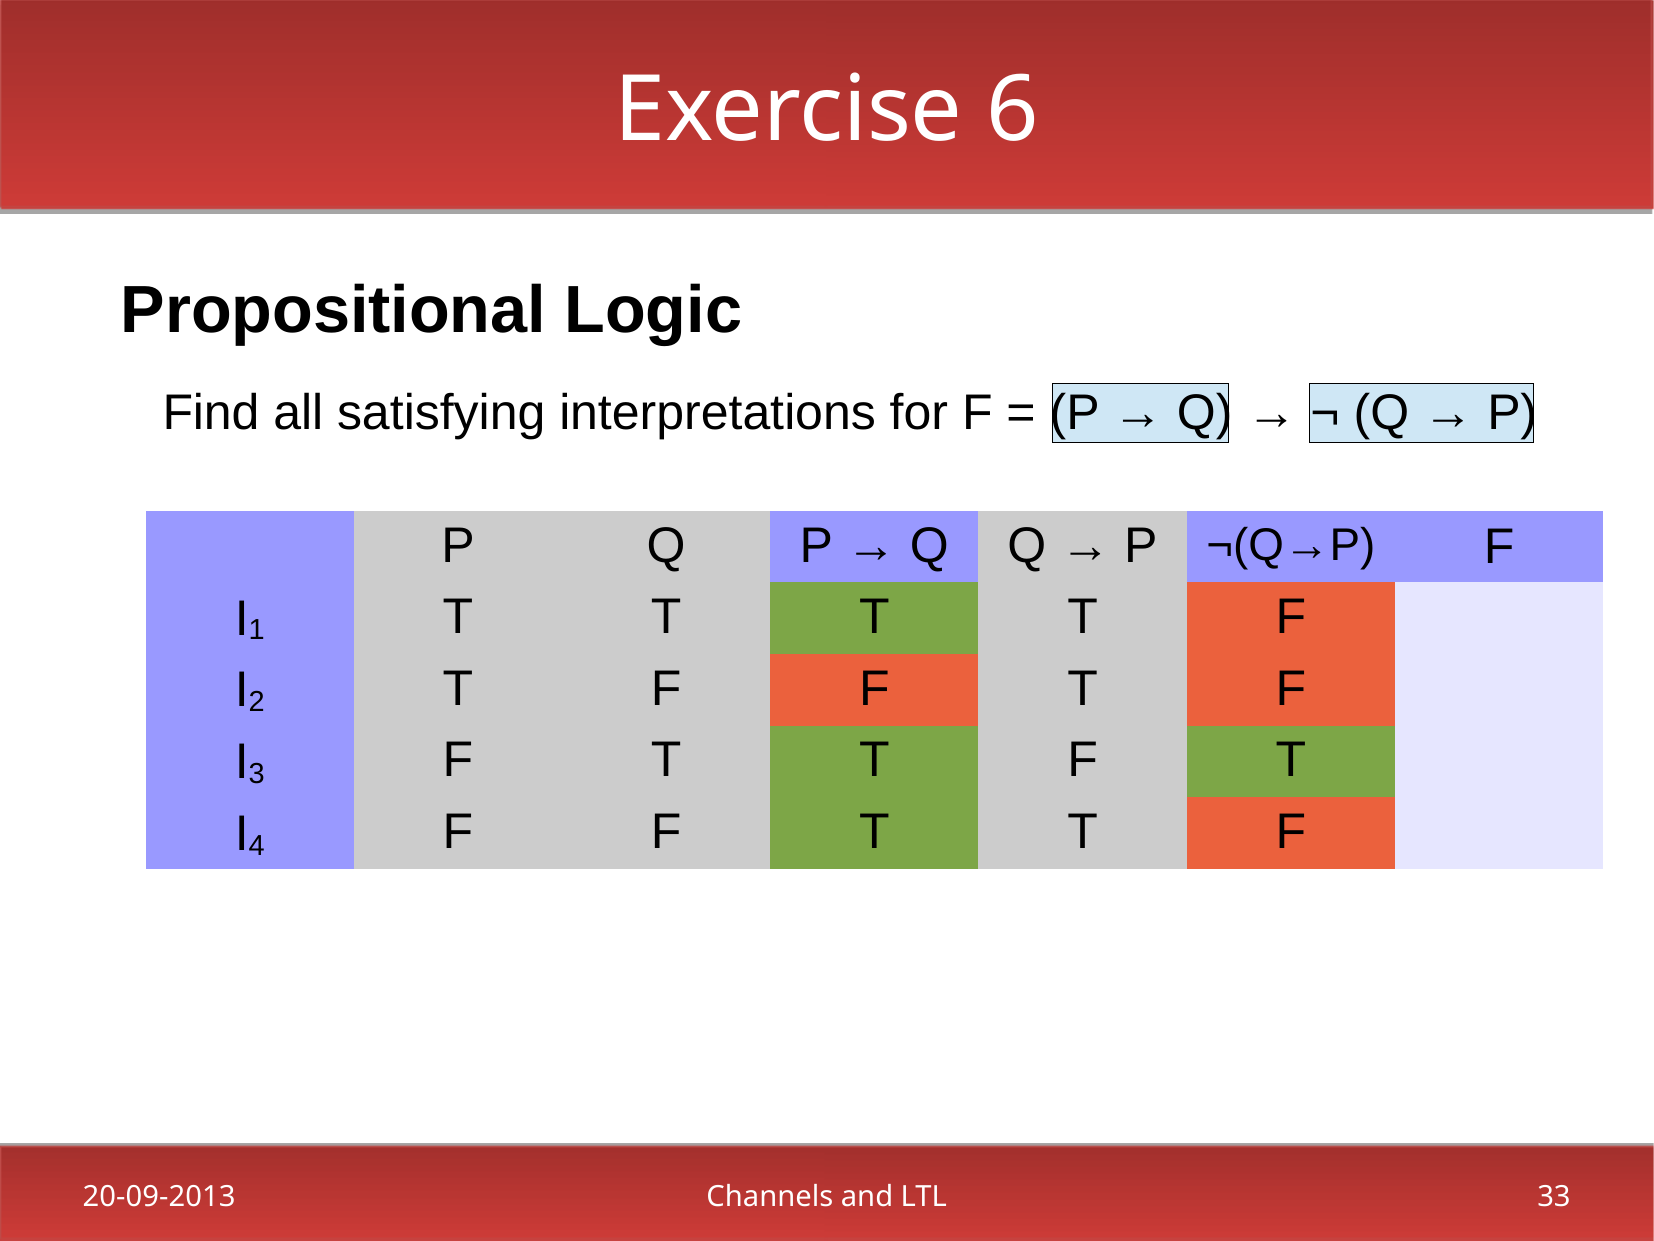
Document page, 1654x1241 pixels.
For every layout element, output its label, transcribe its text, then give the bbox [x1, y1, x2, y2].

table_cell I3 [146, 726, 354, 797]
table_cell I2 [146, 654, 354, 726]
table_cell T [354, 582, 562, 654]
table_cell [1395, 797, 1603, 869]
text_box Propositional Logic [105, 264, 759, 354]
table_header Q [562, 511, 770, 582]
table_header P [354, 511, 562, 582]
table_cell F [354, 726, 562, 797]
table_cell T [978, 582, 1187, 654]
picture [0, 1143, 1654, 1241]
table_cell F [562, 797, 770, 869]
table_cell [1395, 654, 1603, 726]
table_header Q → P [978, 511, 1187, 582]
table_cell I1 [146, 582, 354, 654]
table_cell F [354, 797, 562, 869]
table_header F [1395, 511, 1603, 582]
table_cell T [770, 726, 978, 797]
table_cell F [1187, 582, 1395, 654]
title Exercise 6 [59, 31, 1595, 178]
table_cell T [978, 654, 1187, 726]
table_cell T [562, 726, 770, 797]
table_cell F [978, 726, 1187, 797]
table_cell T [1187, 726, 1395, 797]
table_cell T [562, 582, 770, 654]
table_cell T [770, 582, 978, 654]
text_box Find all satisfying interpretations for F = (P → Q) → ¬ (Q → P) [147, 377, 1554, 448]
table_cell T [354, 654, 562, 726]
table_cell [1395, 582, 1603, 654]
table_cell T [770, 797, 978, 869]
table_cell [1395, 726, 1603, 797]
table_cell F [1187, 797, 1395, 869]
table_cell F [562, 654, 770, 726]
table_header ¬(Q→P) [1187, 511, 1395, 582]
table_cell F [770, 654, 978, 726]
table_cell I4 [146, 797, 354, 869]
table_cell T [978, 797, 1187, 869]
picture [0, 0, 1654, 214]
table_header P → Q [770, 511, 978, 582]
table_cell F [1187, 654, 1395, 726]
table_header [146, 511, 354, 582]
